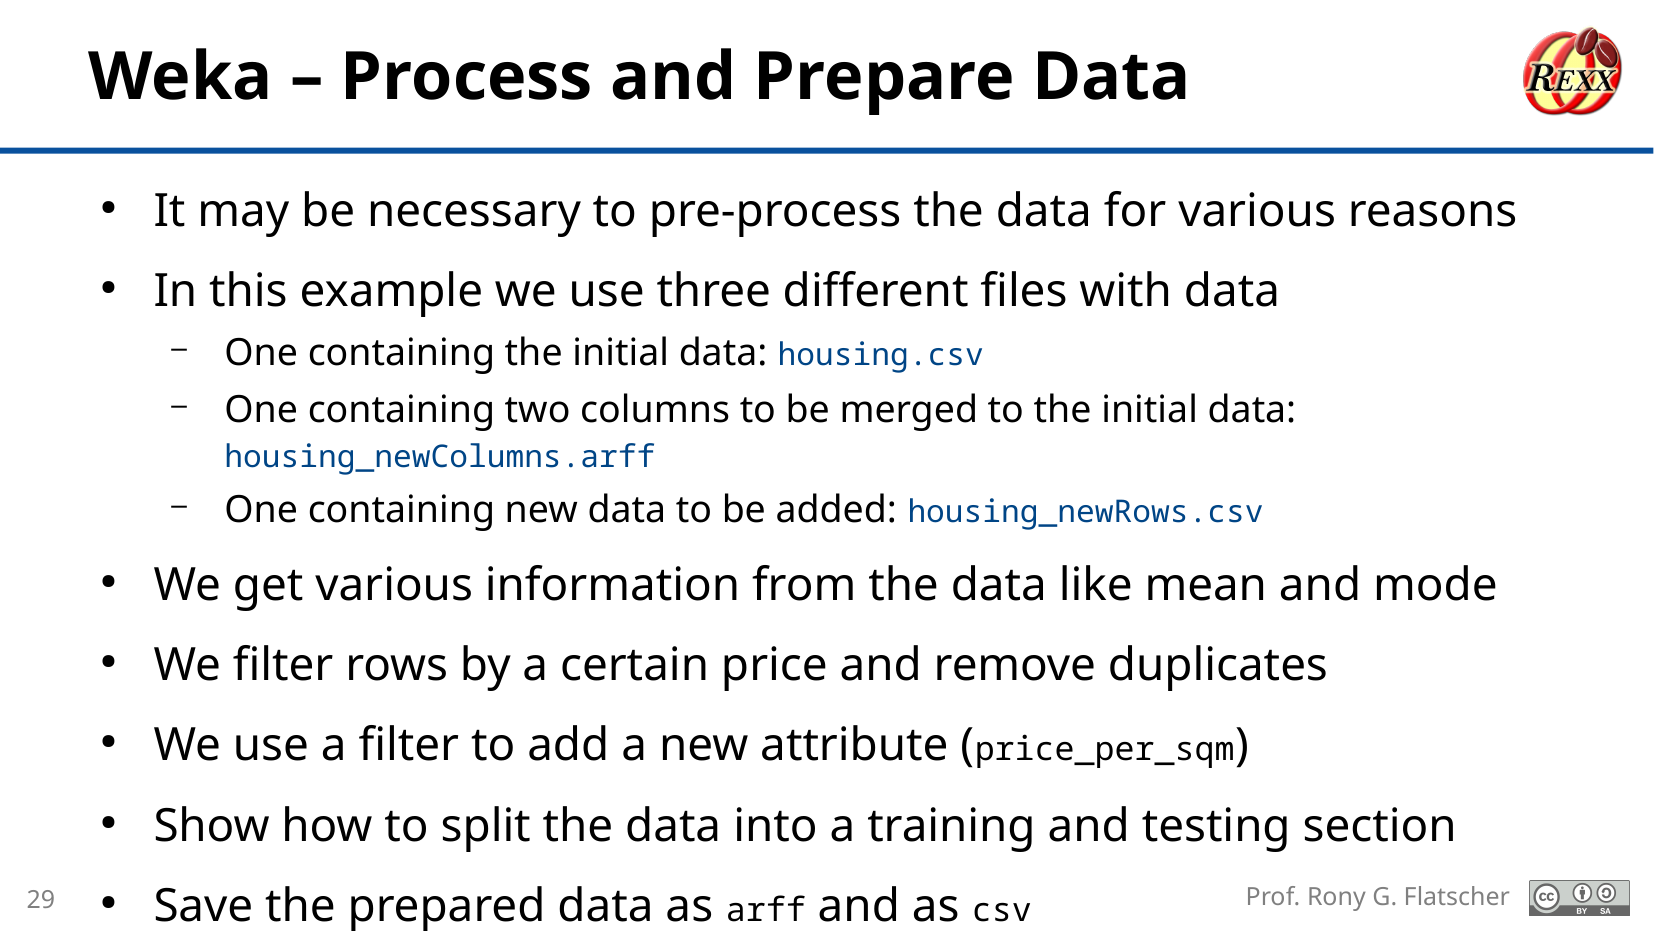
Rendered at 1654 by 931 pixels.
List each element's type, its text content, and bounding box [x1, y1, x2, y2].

list It may be necessary to pre-process the data for various reasons In this example we use three different files with data One containing the initial data: housing.csv One containing two columns to be merged to the initial data: housing_newColumns.arff One containing new data to be added: housing_newRows.csv We get various information from the data like mean and mode We filter rows by a certain price and remove duplicates We use a filter to add a new attribute (price_per_sqm) Show how to split the data into a training and testing section Save the prepared data as arff and as csv [82, 177, 1631, 857]
title Weka – Process and Prepare Data [29, 0, 1654, 148]
